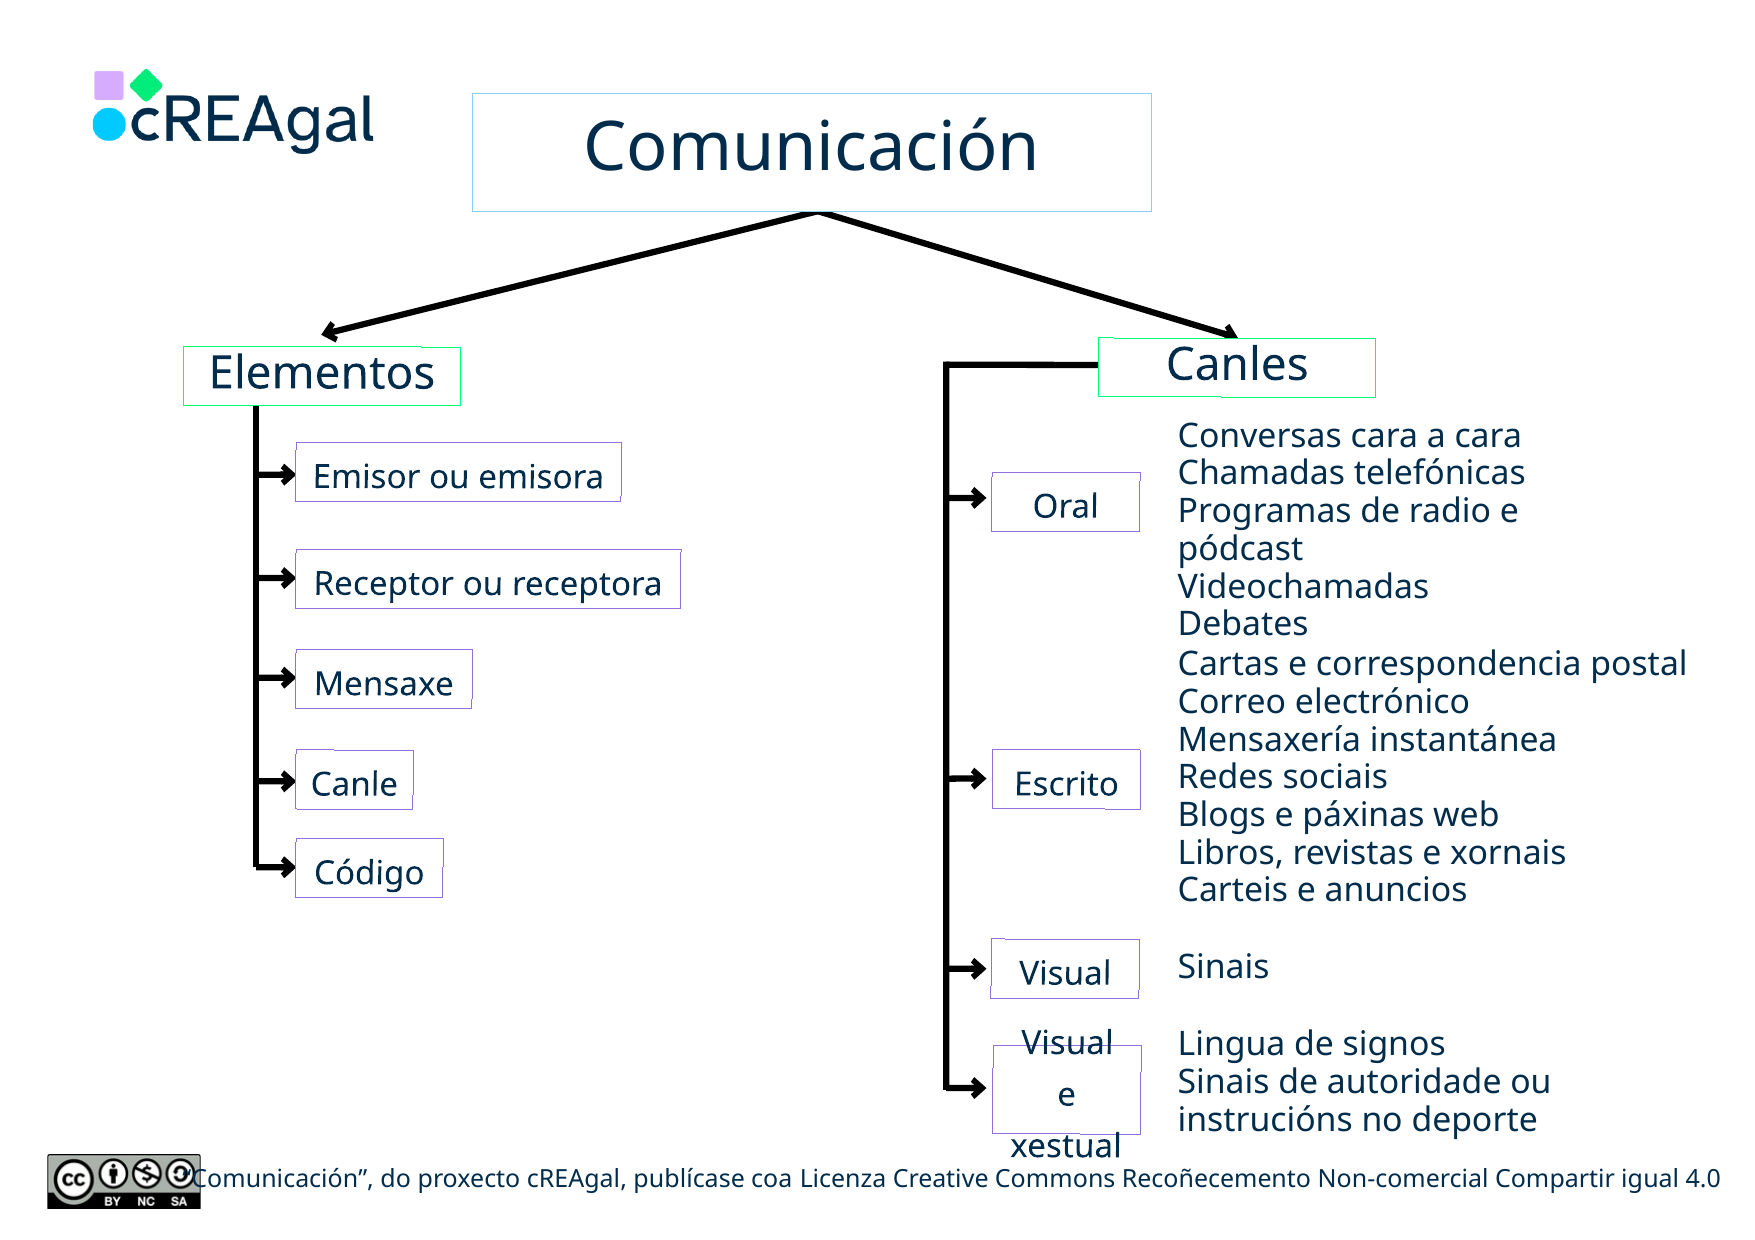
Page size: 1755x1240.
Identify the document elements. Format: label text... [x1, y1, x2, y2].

text_box Comunicación [472, 93, 1152, 212]
text_box Visual [990, 938, 1140, 999]
text_box Mensaxe [295, 649, 473, 709]
text_box Emisor ou emisora [295, 442, 622, 502]
text_box Canle [295, 749, 414, 810]
text_box Cartas e correspondencia postal Correo electrónico Mensaxería instantánea Redes sociais Blogs e páxinas web Libros, revistas e xornais Carteis e anuncios [1177, 644, 1691, 909]
text_box Elementos [183, 346, 461, 406]
text_box Visual e xestual [992, 1045, 1142, 1135]
text_box Oral [991, 472, 1141, 532]
text_box [92, 69, 374, 154]
text_box Código [295, 838, 444, 898]
text_box Escrito [992, 749, 1141, 810]
text_box Conversas cara a cara Chamadas telefónicas Programas de radio e pódcast Videochamadas Debates [1177, 416, 1646, 643]
text_box [47, 1154, 201, 1209]
text_box Canles [1098, 337, 1376, 398]
text_box “Comunicación”, do proxecto cREAgal, publícase coa Licenza Creative Commons Recoñecemento Non-comercial Compartir igual 4.0 [179, 1168, 1726, 1197]
text_box Lingua de signos Sinais de autoridade ou instrucións no deporte [1177, 1024, 1646, 1139]
text_box Sinais [1177, 947, 1646, 985]
text_box Receptor ou receptora [295, 549, 682, 609]
